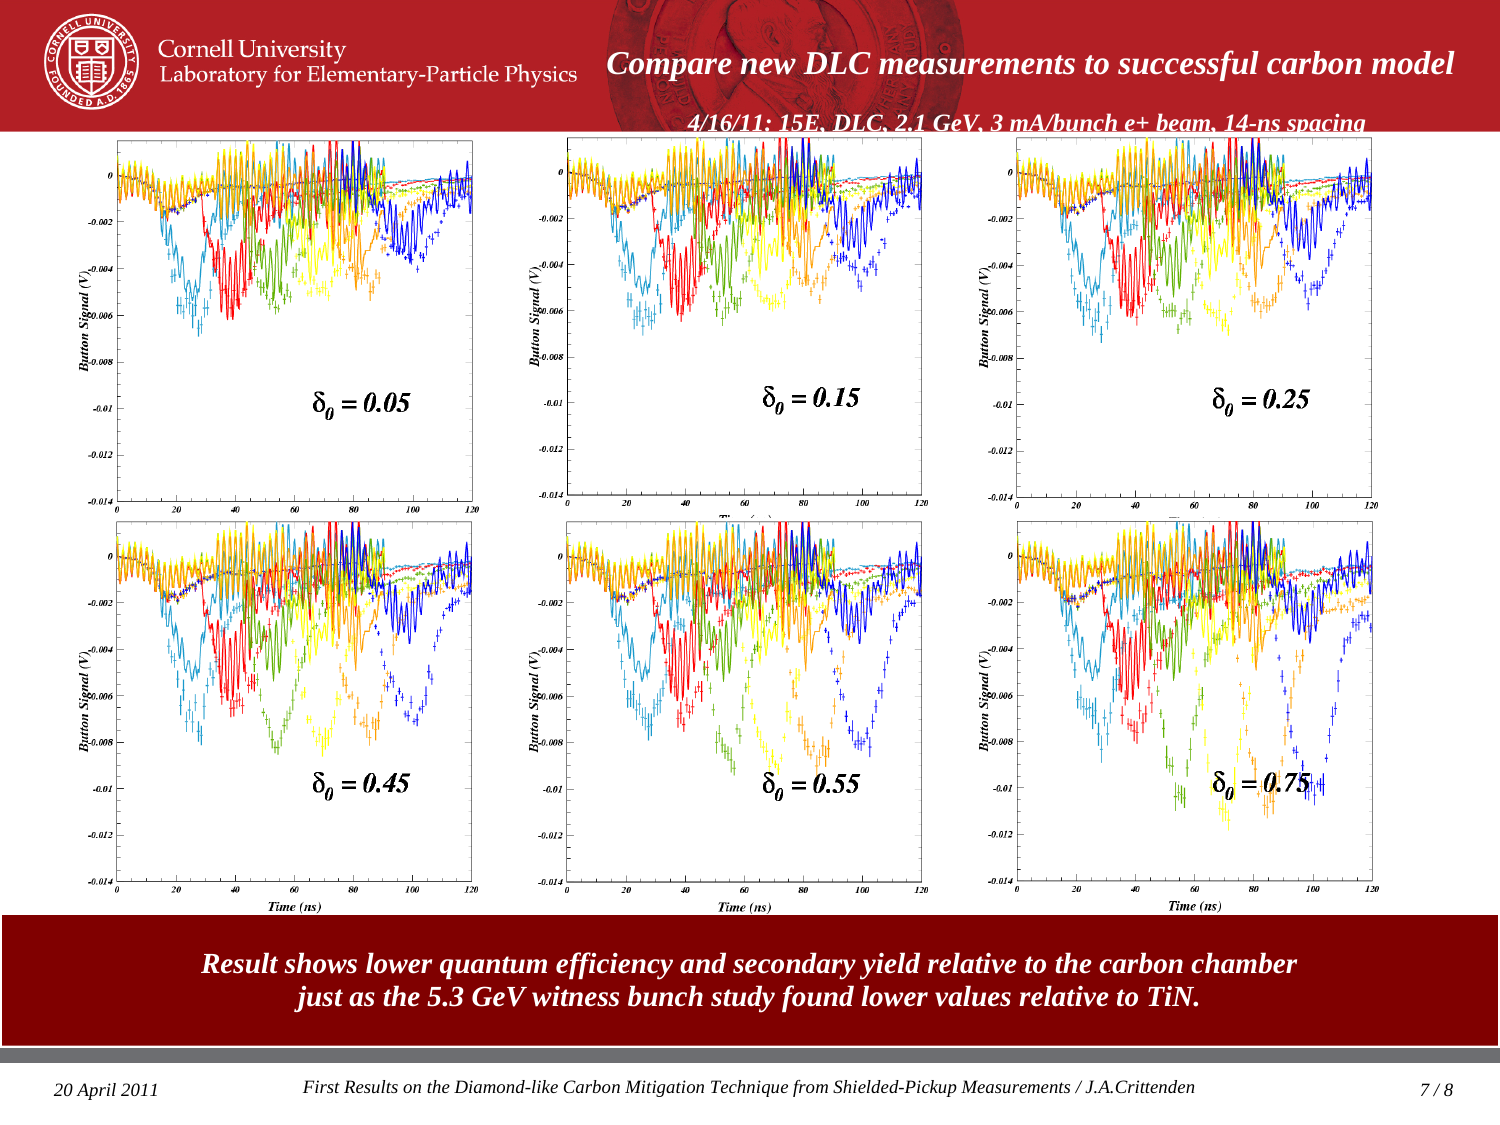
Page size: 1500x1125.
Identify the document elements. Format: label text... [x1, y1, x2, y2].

picture [0, 0, 1500, 132]
picture [525, 134, 931, 915]
picture [75, 137, 481, 915]
picture [975, 134, 1381, 915]
text_box Result shows lower quantum efficiency and secondary yield relative to the carbon chamber just as the 5.3 GeV witness bunch study found lower values relative to TiN. [2, 915, 1498, 1046]
text_box Compare new DLC measurements to successful carbon model 4/16/11: 15E, DLC, 2.1 GeV, 3 mA/bunch e+ beam, 14-ns spacing [555, 0, 1500, 113]
